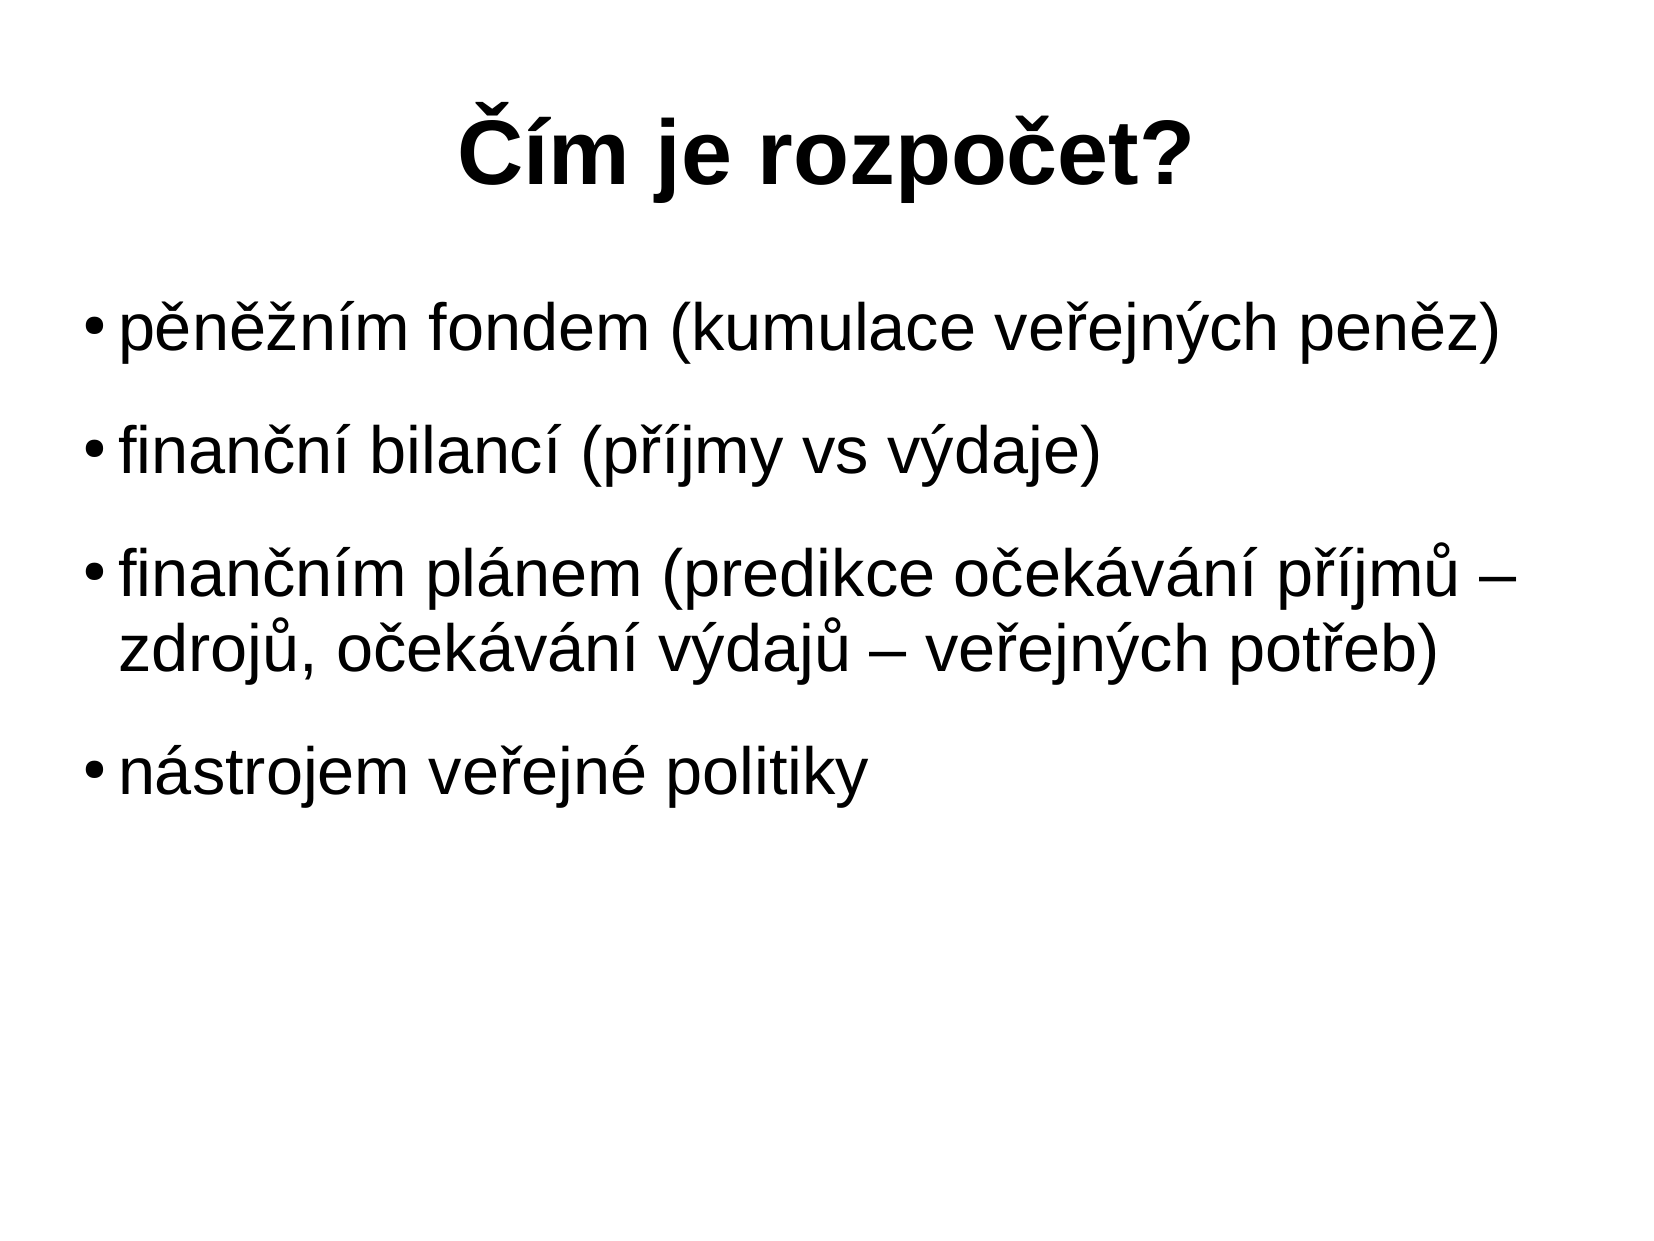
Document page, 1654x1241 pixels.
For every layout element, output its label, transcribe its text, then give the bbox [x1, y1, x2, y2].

subtitle pěněžním fondem (kumulace veřejných peněz) finanční bilancí (příjmy vs výdaje) finančním plánem (predikce očekávání příjmů – zdrojů, očekávání výdajů – veřejných potřeb) nástrojem veřejné politiky [82, 290, 1571, 1109]
title Čím je rozpočet? [82, 49, 1571, 257]
